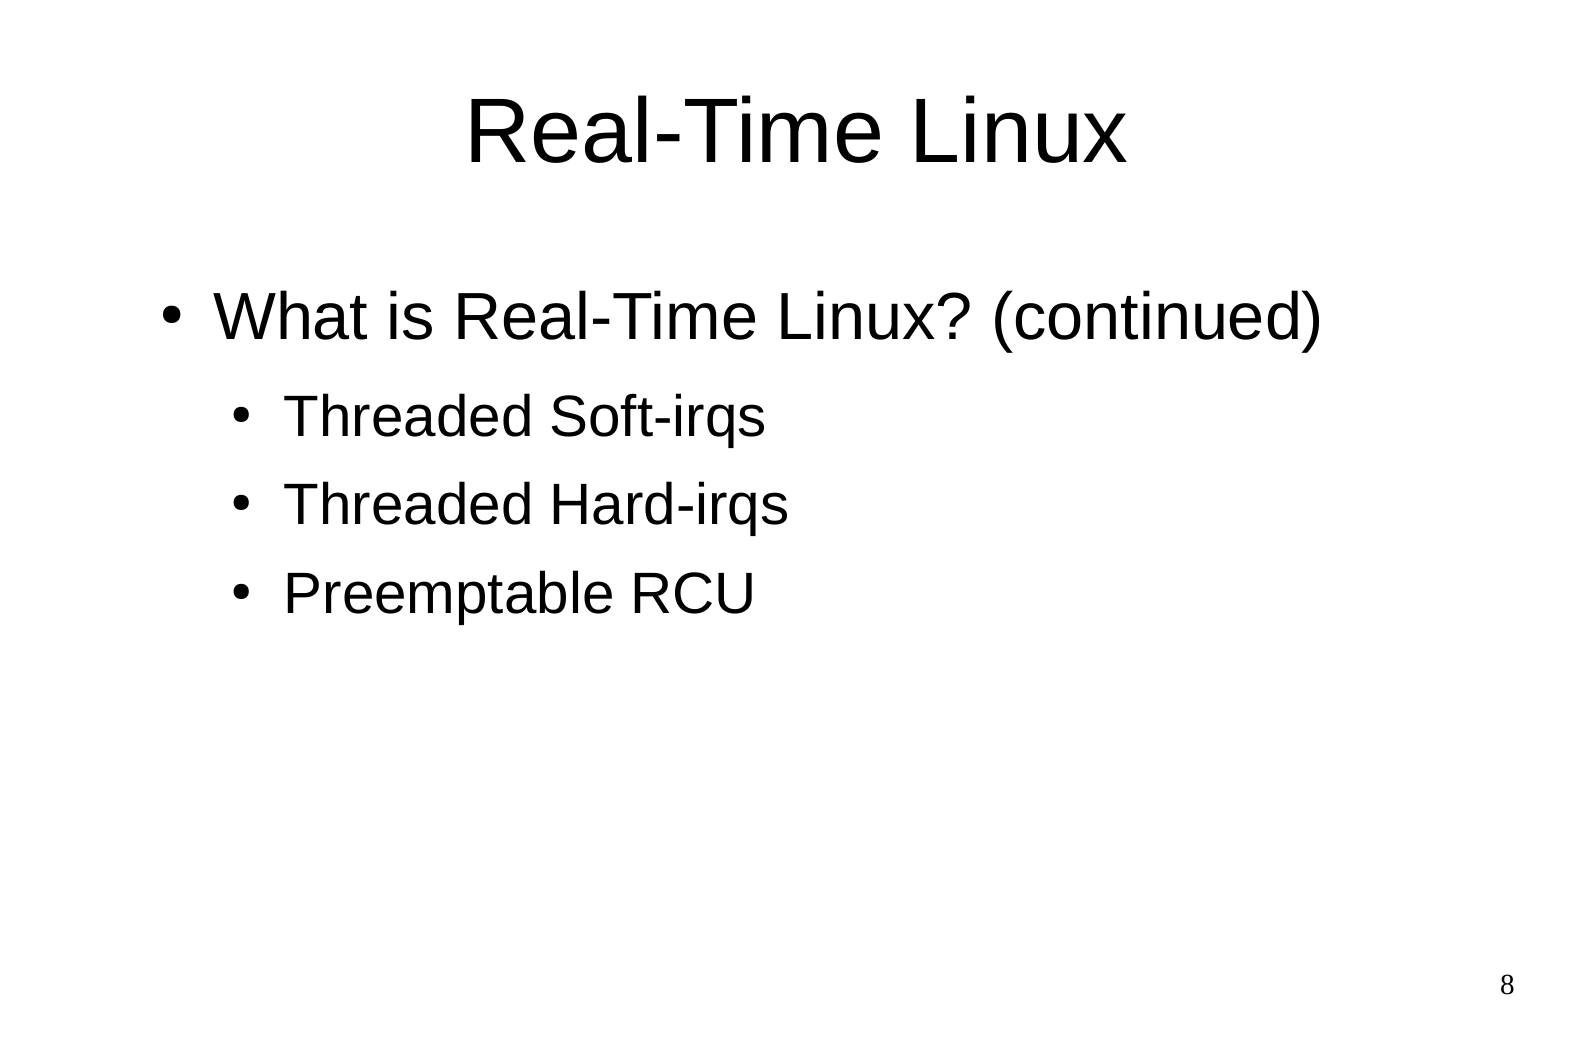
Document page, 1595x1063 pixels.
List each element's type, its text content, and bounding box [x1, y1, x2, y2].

title Real-Time Linux [79, 42, 1515, 220]
list What is Real-Time Linux? (continued) Threaded Soft-irqs Threaded Hard-irqs Preemptable RCU [142, 279, 1453, 851]
